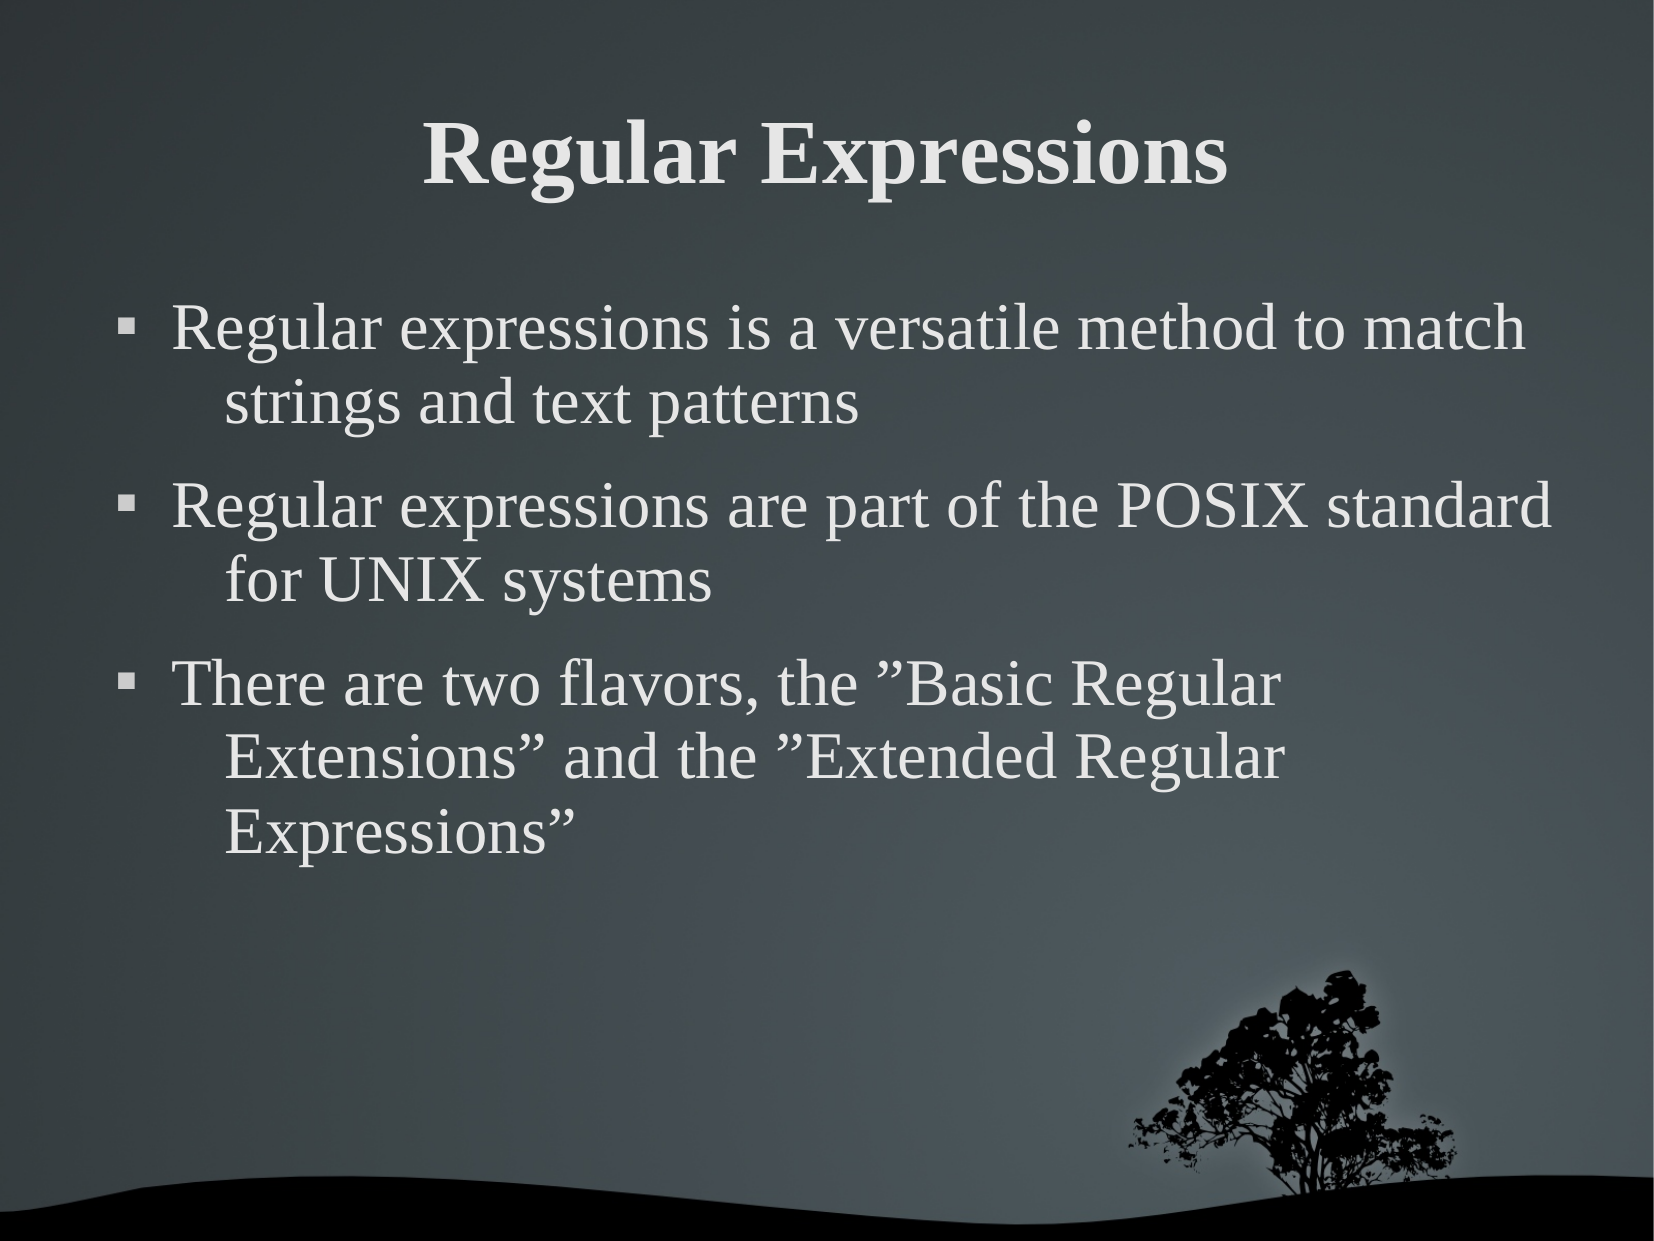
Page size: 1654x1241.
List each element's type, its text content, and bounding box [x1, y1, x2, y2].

picture [0, 0, 1654, 1241]
title Regular Expressions [82, 33, 1571, 273]
list Regular expressions is a versatile method to match strings and text patterns Regular expressions are part of the POSIX standard for UNIX systems There are two flavors, the ”Basic Regular Extensions” and the ”Extended Regular Expressions” [82, 290, 1571, 1109]
